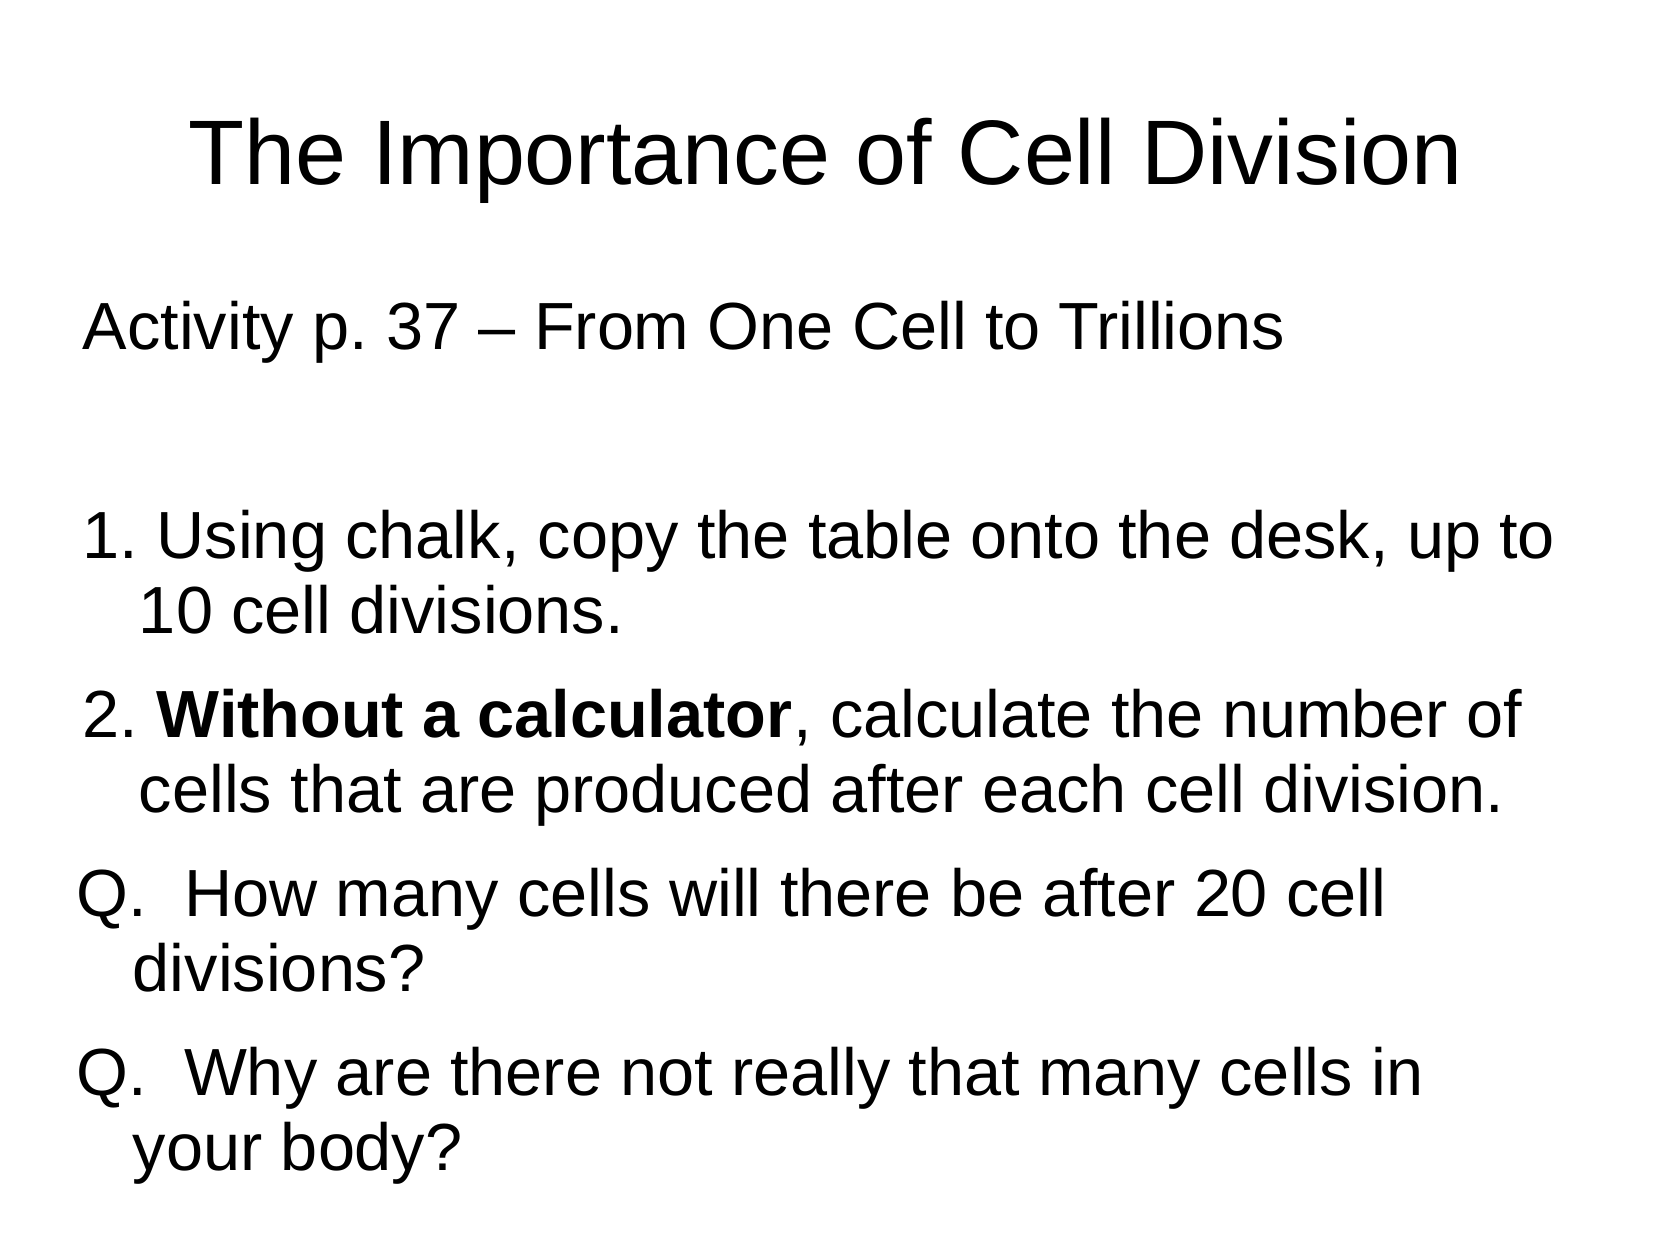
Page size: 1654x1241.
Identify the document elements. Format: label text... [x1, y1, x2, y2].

list Q. How many cells will there be after 20 cell divisions? Q. Why are there not really that many cells in your body? [76, 856, 1565, 1211]
list Activity p. 37 – From One Cell to Trillions 1. Using chalk, copy the table onto the desk, up to 10 cell divisions. 2. Without a calculator, calculate the number of cells that are produced after each cell division. [82, 289, 1571, 1031]
title The Importance of Cell Division [82, 49, 1571, 257]
